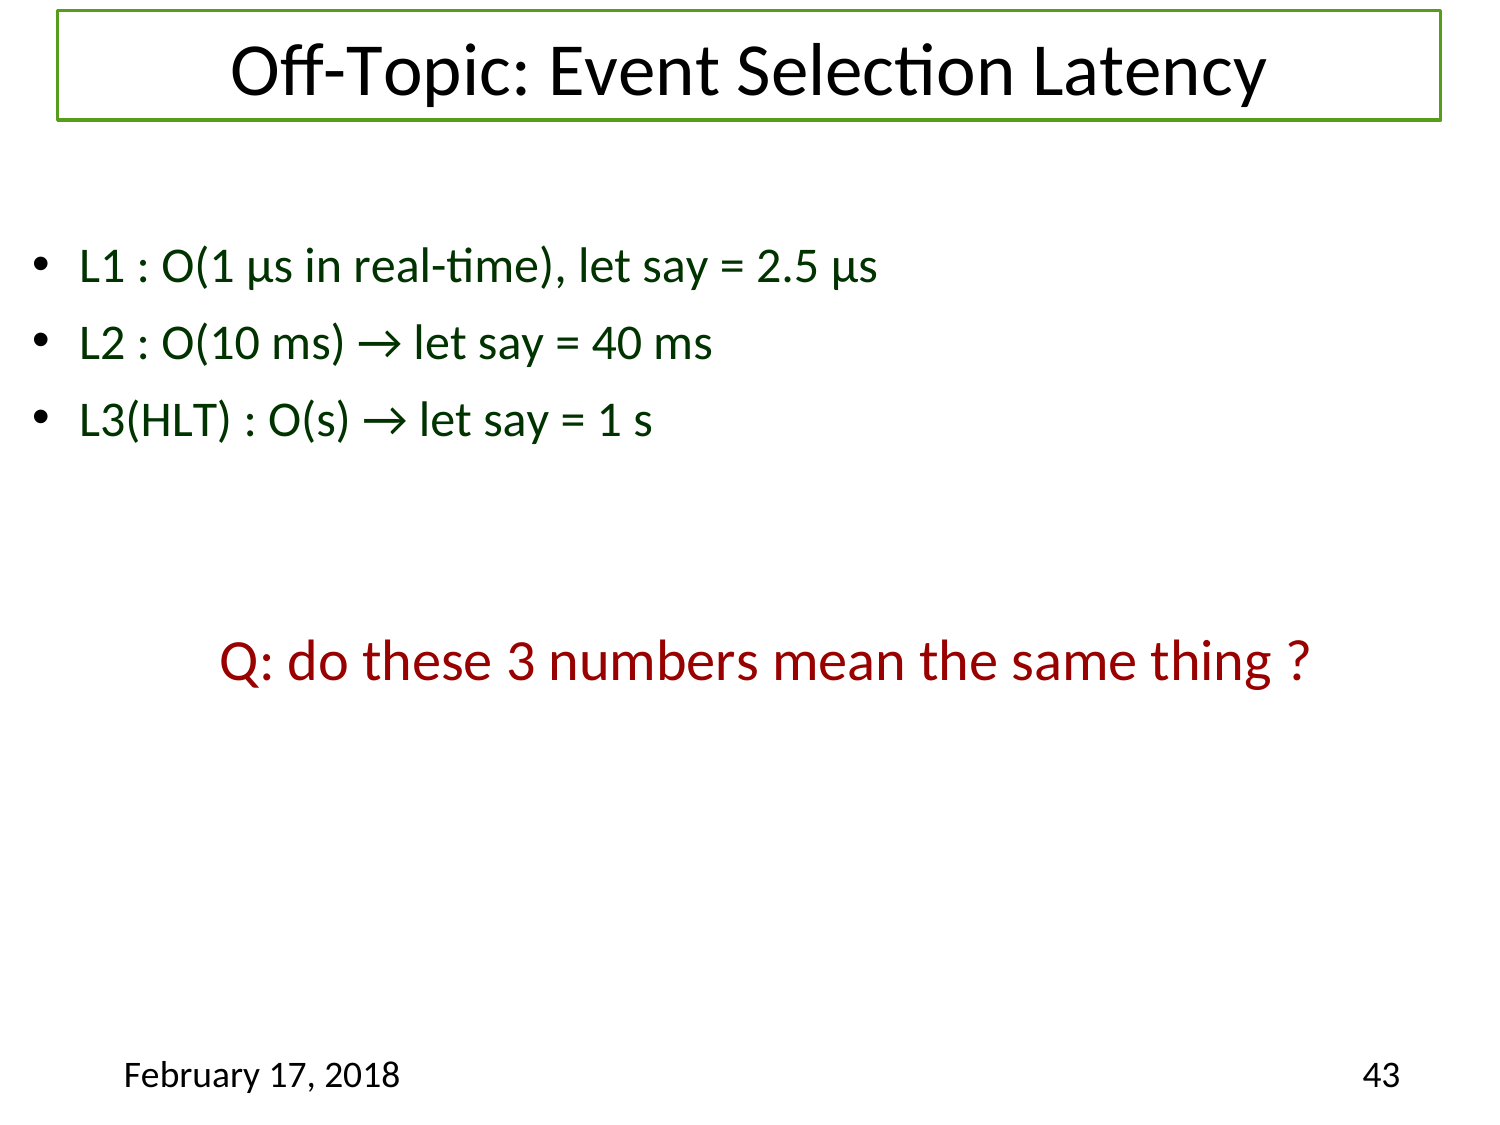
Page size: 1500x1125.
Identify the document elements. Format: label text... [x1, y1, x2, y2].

title Off-Topic: Event Selection Latency [57, 10, 1441, 121]
list L1 : O(1 μs in real-time), let say = 2.5 μs L2 : O(10 ms) → let say = 40 ms L3(HLT) : O(s) → let say = 1 s Q: do these 3 numbers mean the same thing ? [17, 225, 1381, 1044]
